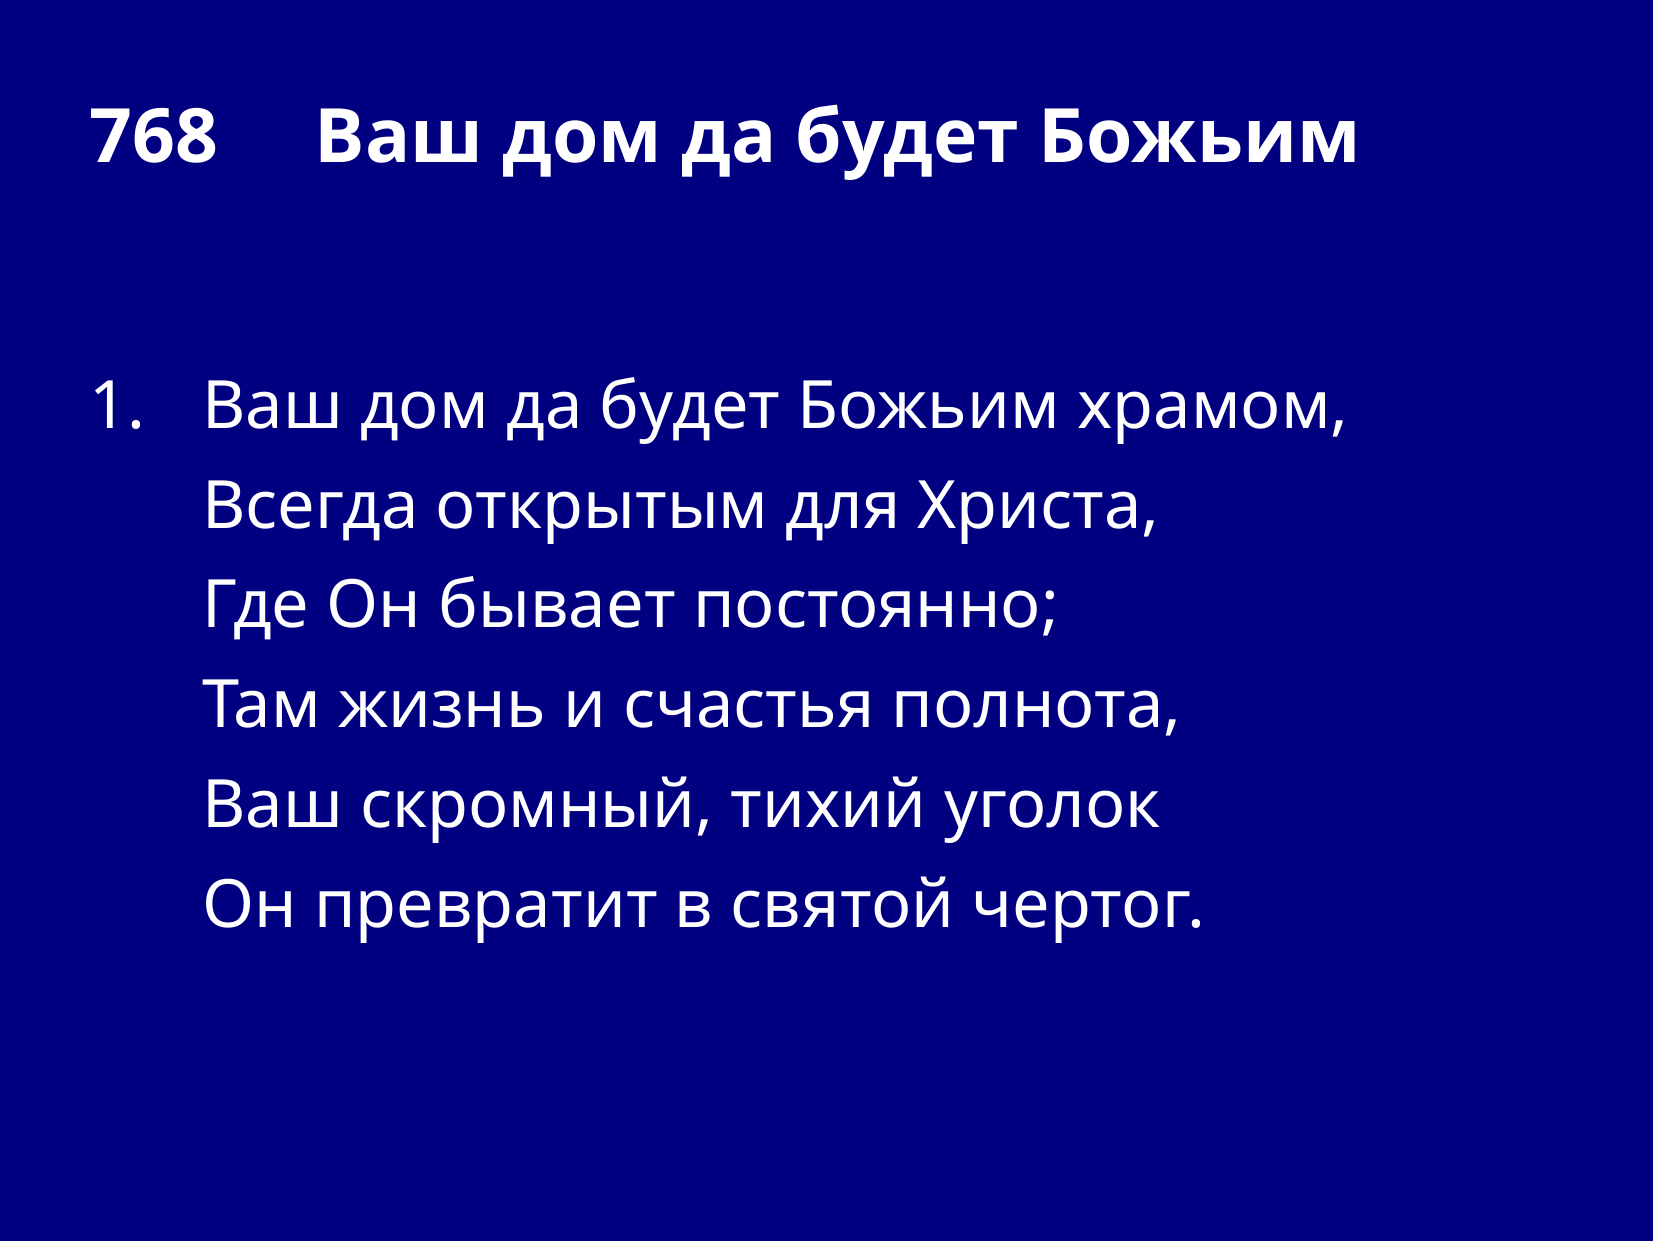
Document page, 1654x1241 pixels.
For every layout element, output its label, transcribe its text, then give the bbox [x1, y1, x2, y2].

text_box 768 Ваш дом да будет Божьим [75, 75, 1576, 188]
text_box 1. Ваш дом да будет Божьим храмом, Всегда открытым для Христа, Где Он бывает постоянно; Там жизнь и счастья полнота, Ваш скромный, тихий уголок Он превратит в святой чертог. [75, 188, 1576, 1163]
